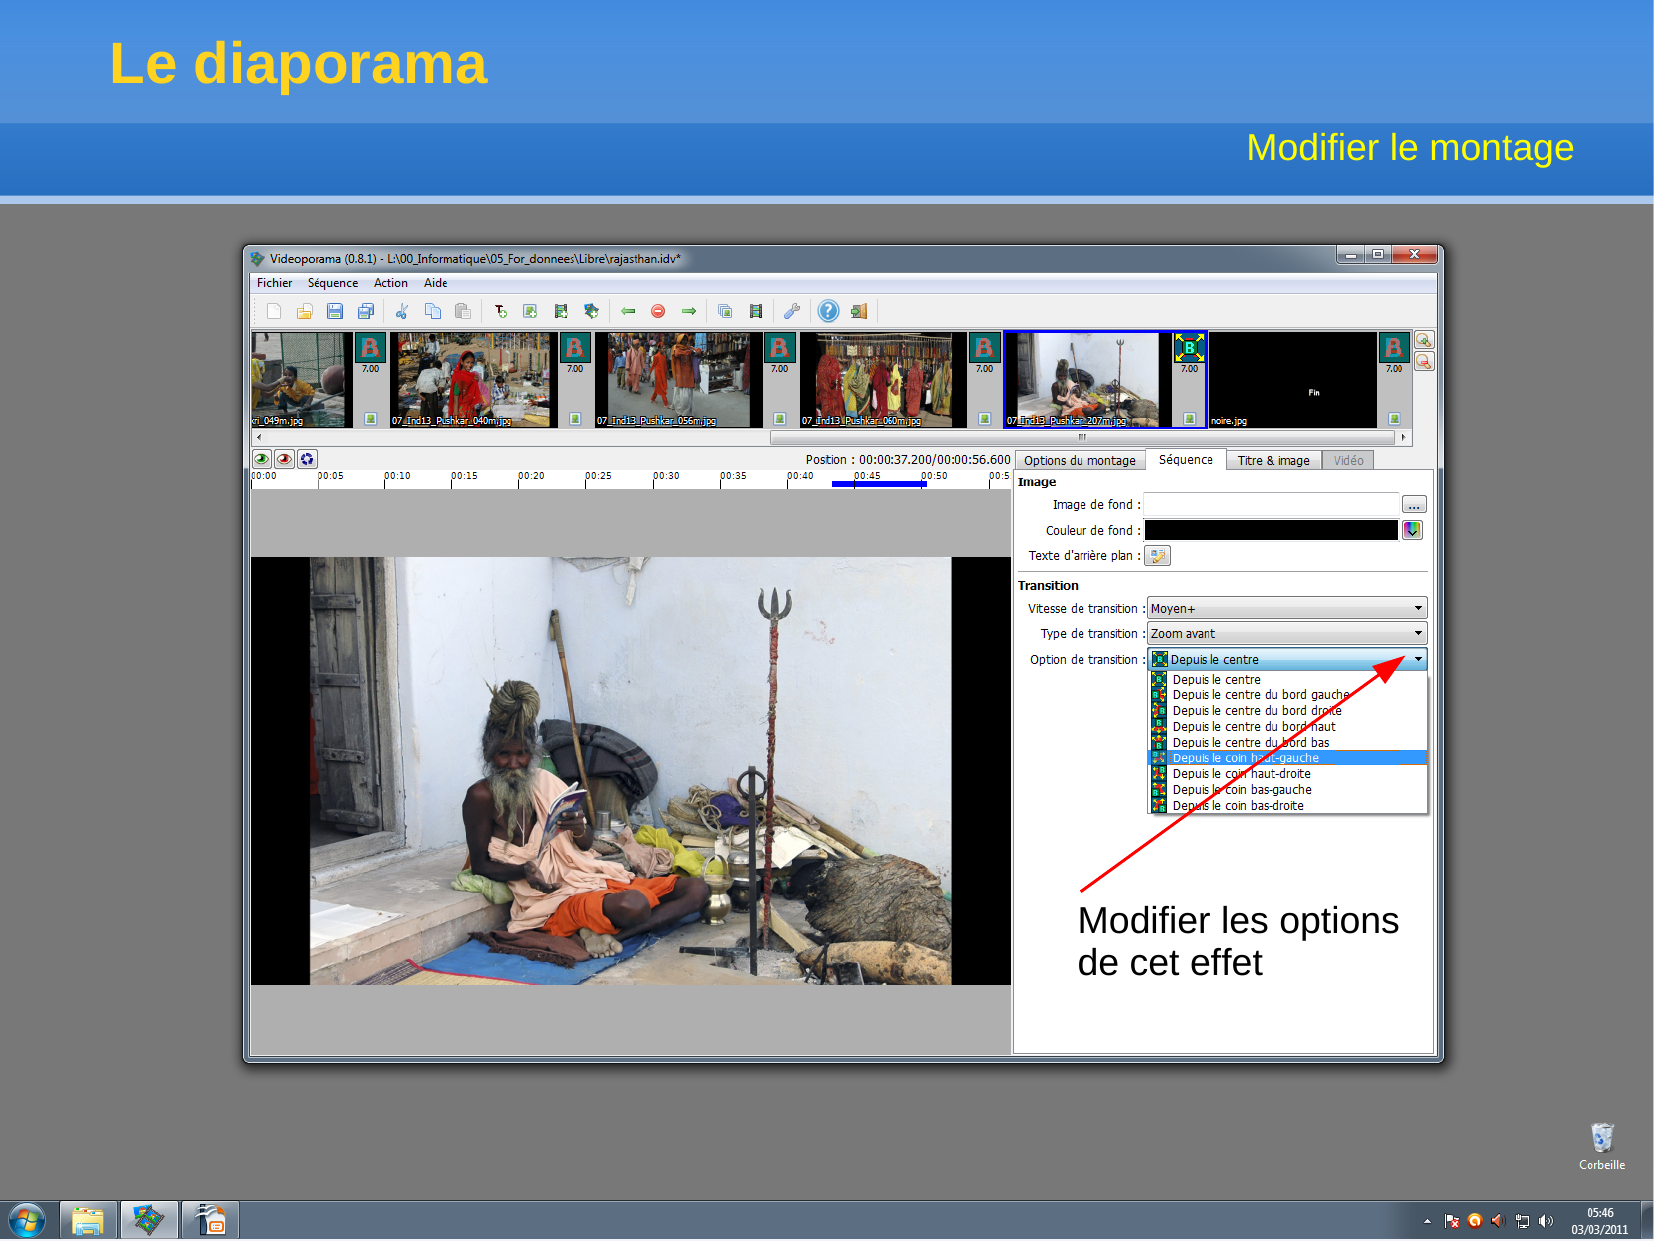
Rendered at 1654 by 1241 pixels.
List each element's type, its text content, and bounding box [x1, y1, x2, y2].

text_box Le diaporama [5, 17, 609, 107]
text_box Modifier les options de cet effet [1062, 891, 1426, 991]
text_box Modifier le montage [1210, 77, 1654, 177]
picture [0, 0, 1654, 1239]
